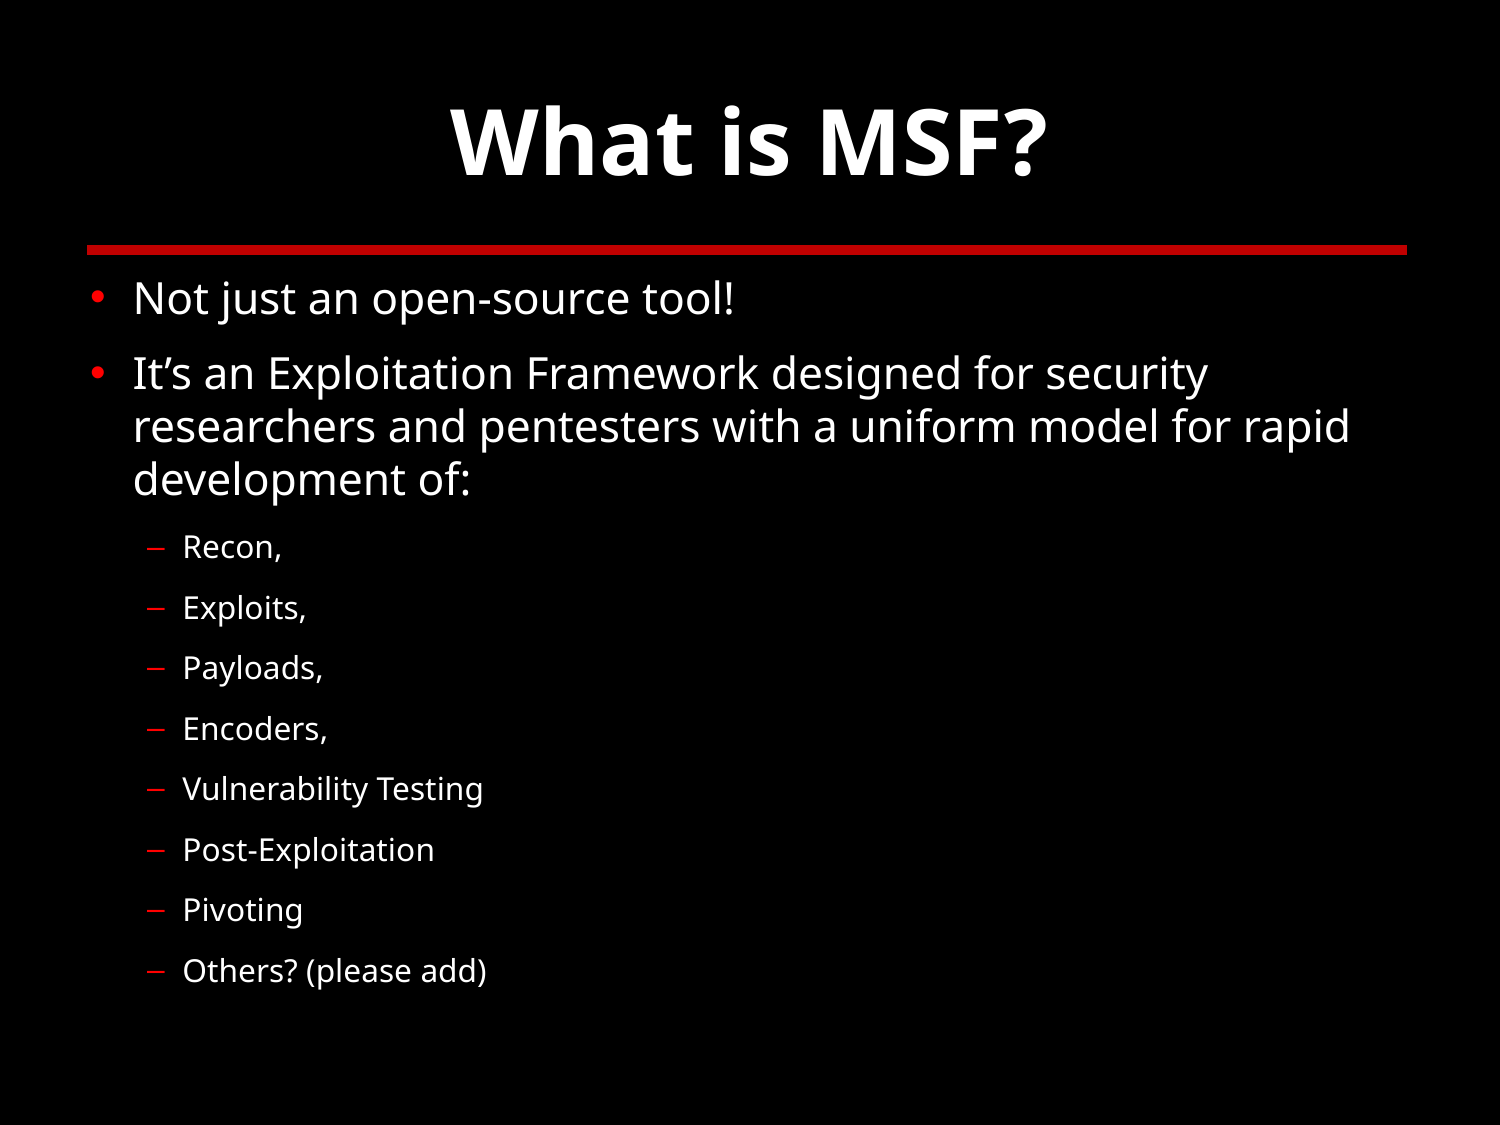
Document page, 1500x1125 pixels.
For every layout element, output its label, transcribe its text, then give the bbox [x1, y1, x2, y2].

title What is MSF? [75, 45, 1425, 233]
list Not just an open-source tool! It’s an Exploitation Framework designed for security researchers and pentesters with a uniform model for rapid development of: Recon, Exploits, Payloads, Encoders, Vulnerability Testing Post-Exploitation Pivoting Others? (please add) [75, 262, 1425, 1005]
